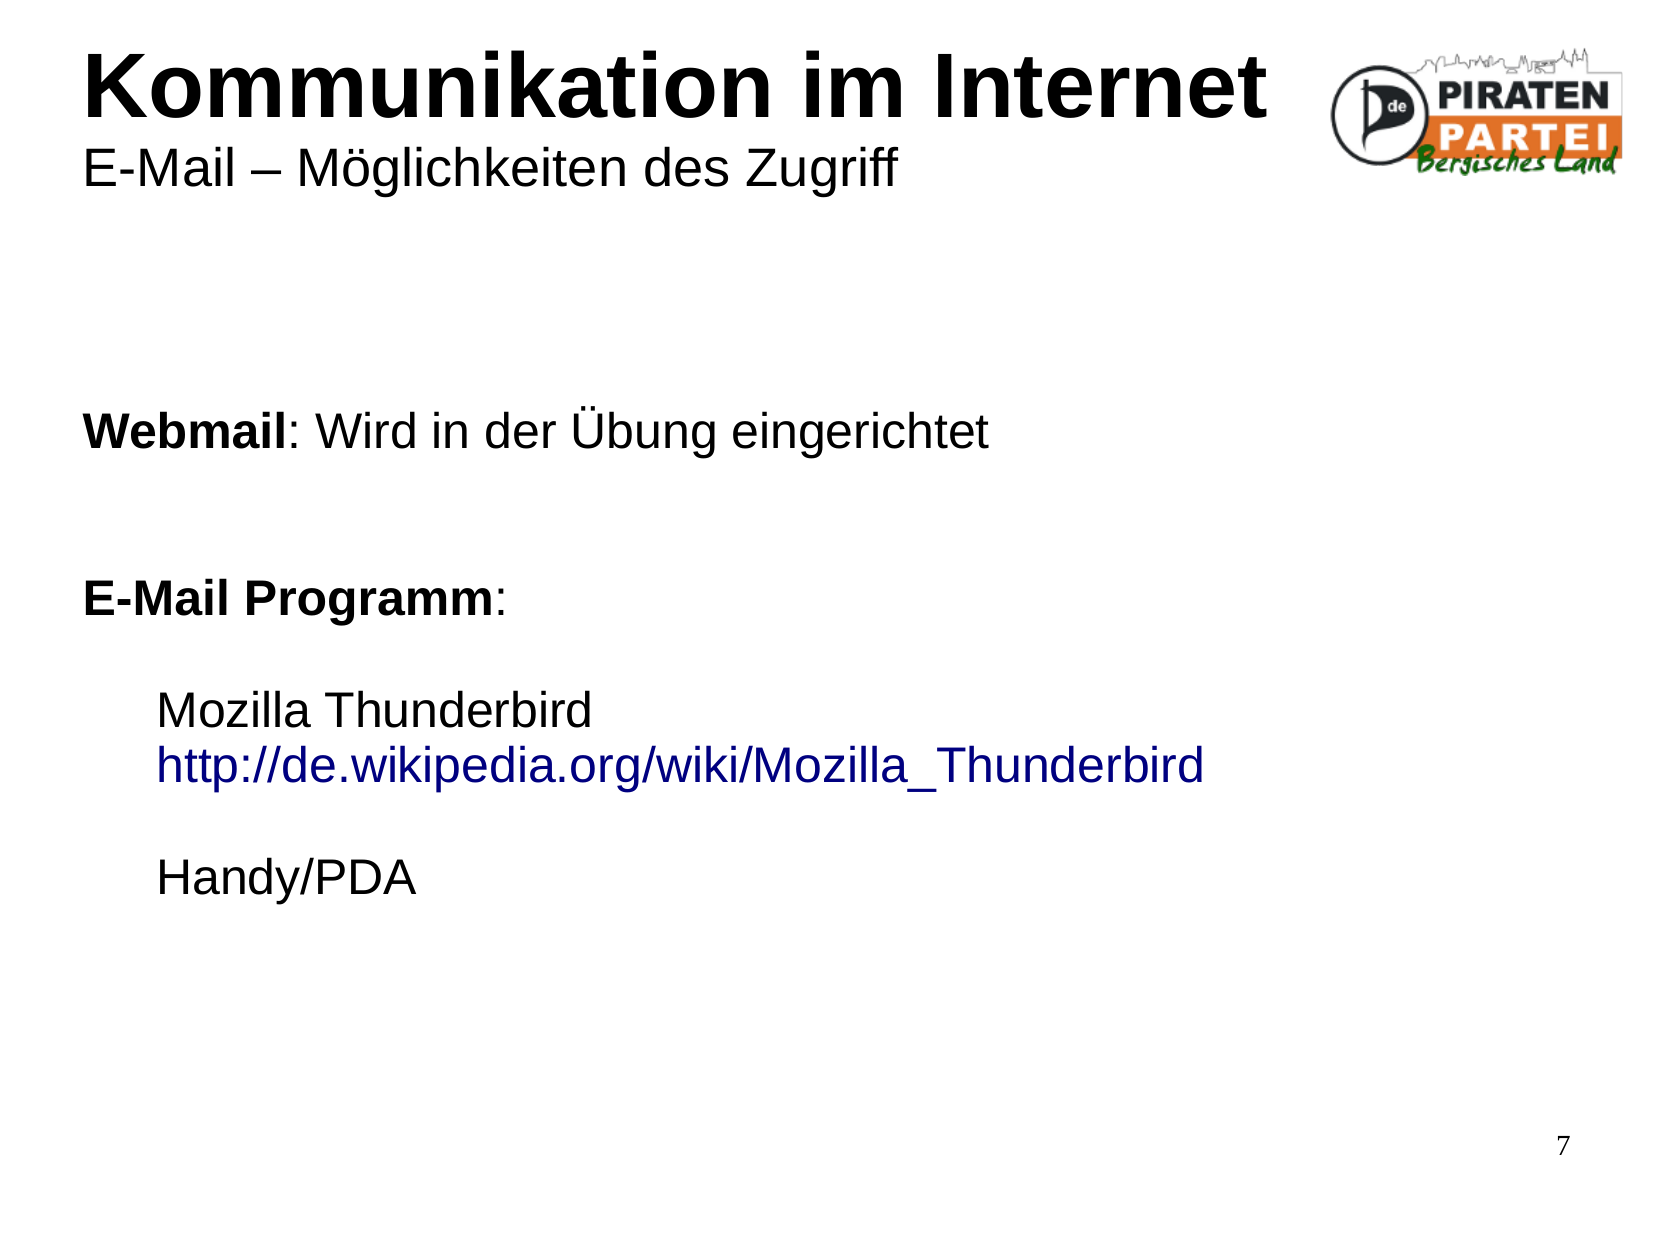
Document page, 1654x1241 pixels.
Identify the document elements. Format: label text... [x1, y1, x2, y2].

text_box Webmail: Wird in der Übung eingerichtet E-Mail Programm: Mozilla Thunderbird http://de.wikipedia.org/wiki/Mozilla_Thunderbird Handy/PDA [82, 206, 1571, 1102]
picture [1328, 47, 1625, 176]
title Kommunikation im Internet E-Mail – Möglichkeiten des Zugriff [82, 34, 1571, 198]
